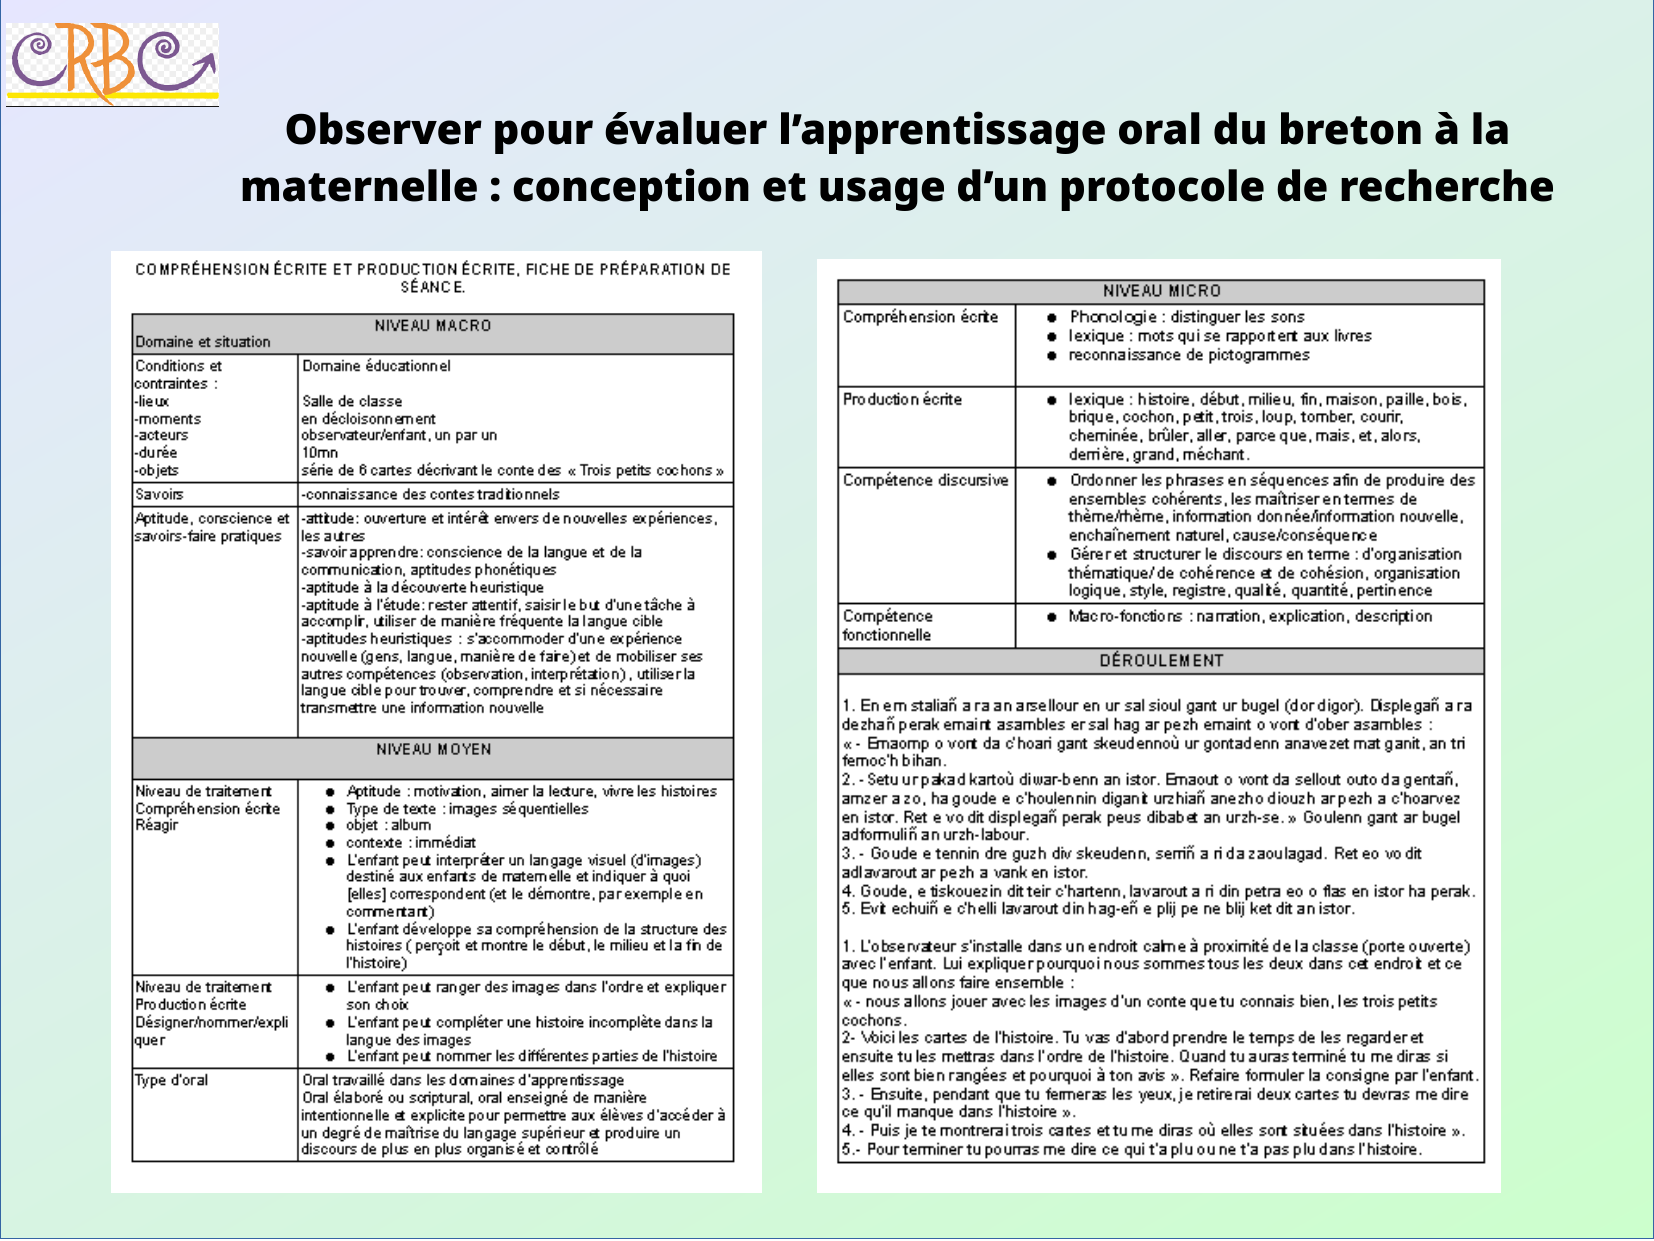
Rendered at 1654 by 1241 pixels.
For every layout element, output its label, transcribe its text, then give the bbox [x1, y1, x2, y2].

picture [6, 23, 219, 107]
title Observer pour évaluer l’apprentissage oral du breton à la maternelle : conception et usage d’un protocole de recherche [224, 52, 1571, 260]
picture [111, 251, 762, 1193]
picture [817, 259, 1501, 1193]
